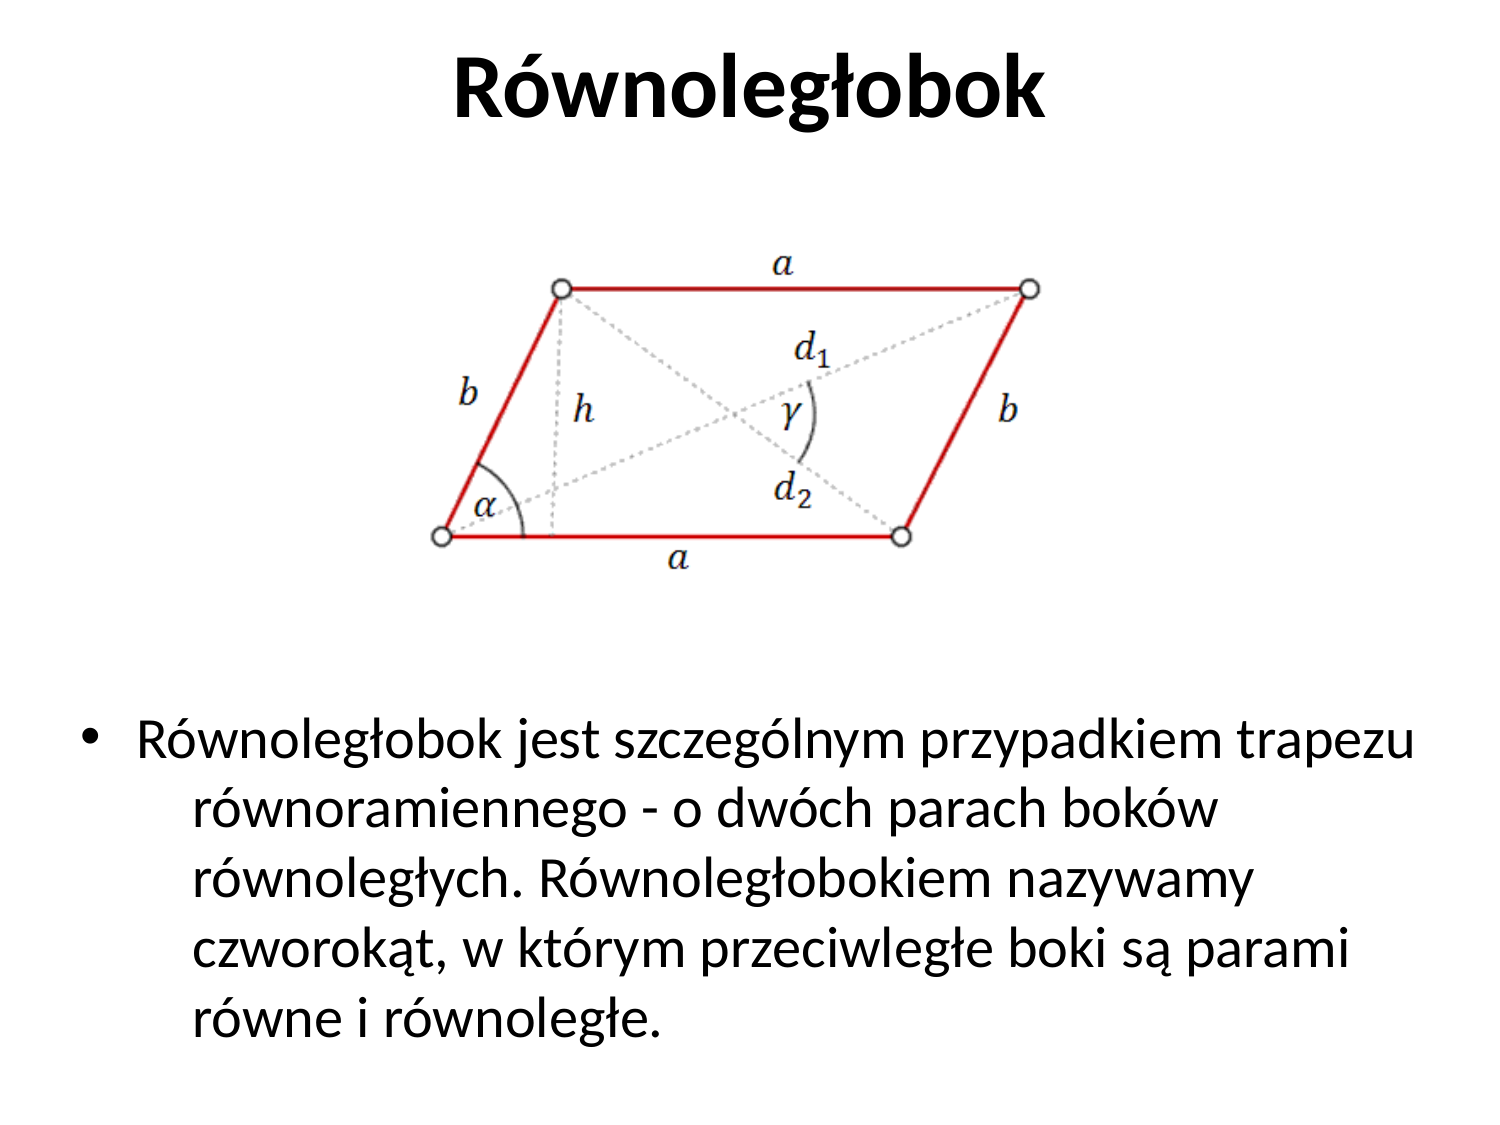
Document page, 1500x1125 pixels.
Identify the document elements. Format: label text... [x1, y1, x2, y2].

list Równoległobok jest szczególnym przypadkiem trapezu równoramiennego - o dwóch parach boków równoległych. Równoległobokiem nazywamy czworokąt, w którym przeciwległe boki są parami równe i równoległe. [64, 692, 1449, 1076]
picture [419, 243, 1060, 581]
title Równoległobok [75, 0, 1426, 161]
